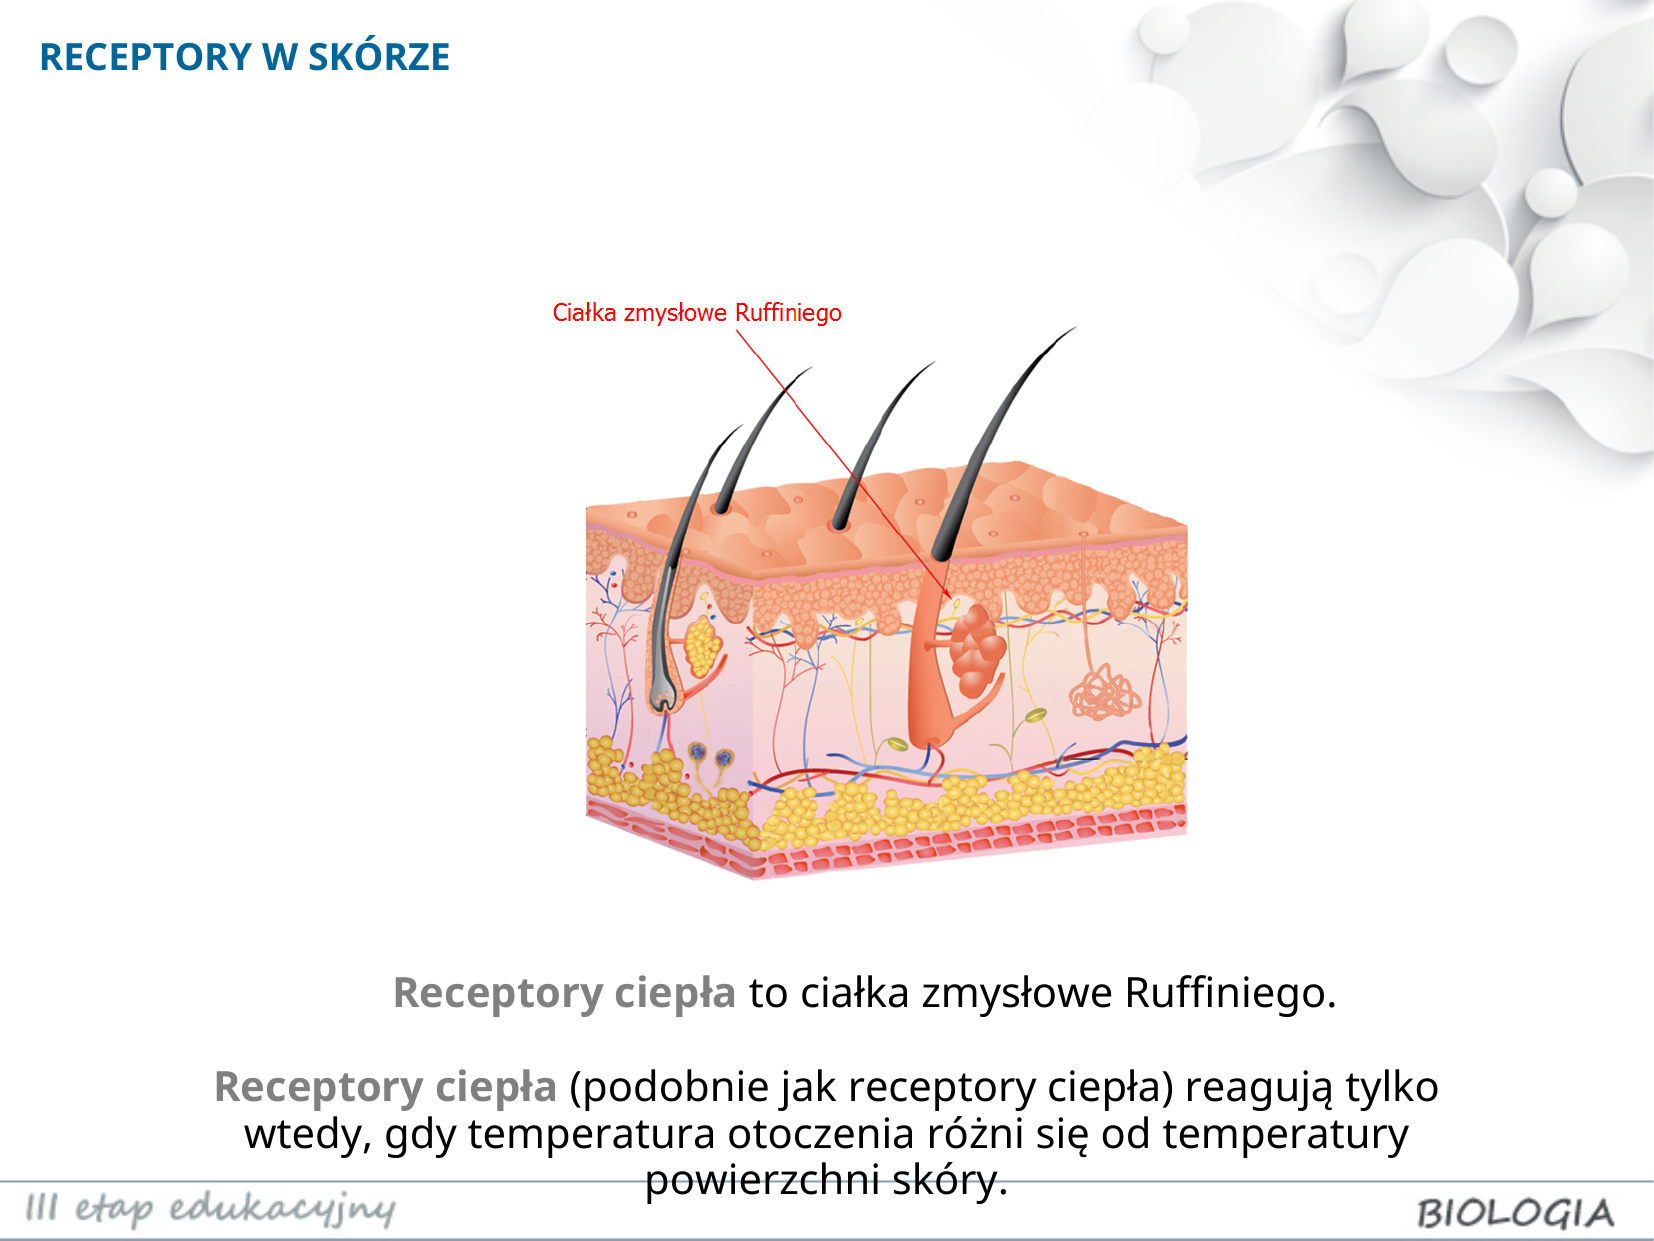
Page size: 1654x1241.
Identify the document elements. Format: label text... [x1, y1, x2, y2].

picture [0, 0, 1654, 1241]
text_box Receptory ciepła (podobnie jak receptory ciepła) reagują tylko wtedy, gdy temperatura otoczenia różni się od temperatury powierzchni skóry. [147, 1057, 1506, 1165]
text_box RECEPTORY W SKÓRZE [23, 29, 1276, 87]
text_box Receptory ciepła to ciałka zmysłowe Ruffiniego. [200, 962, 1530, 1058]
